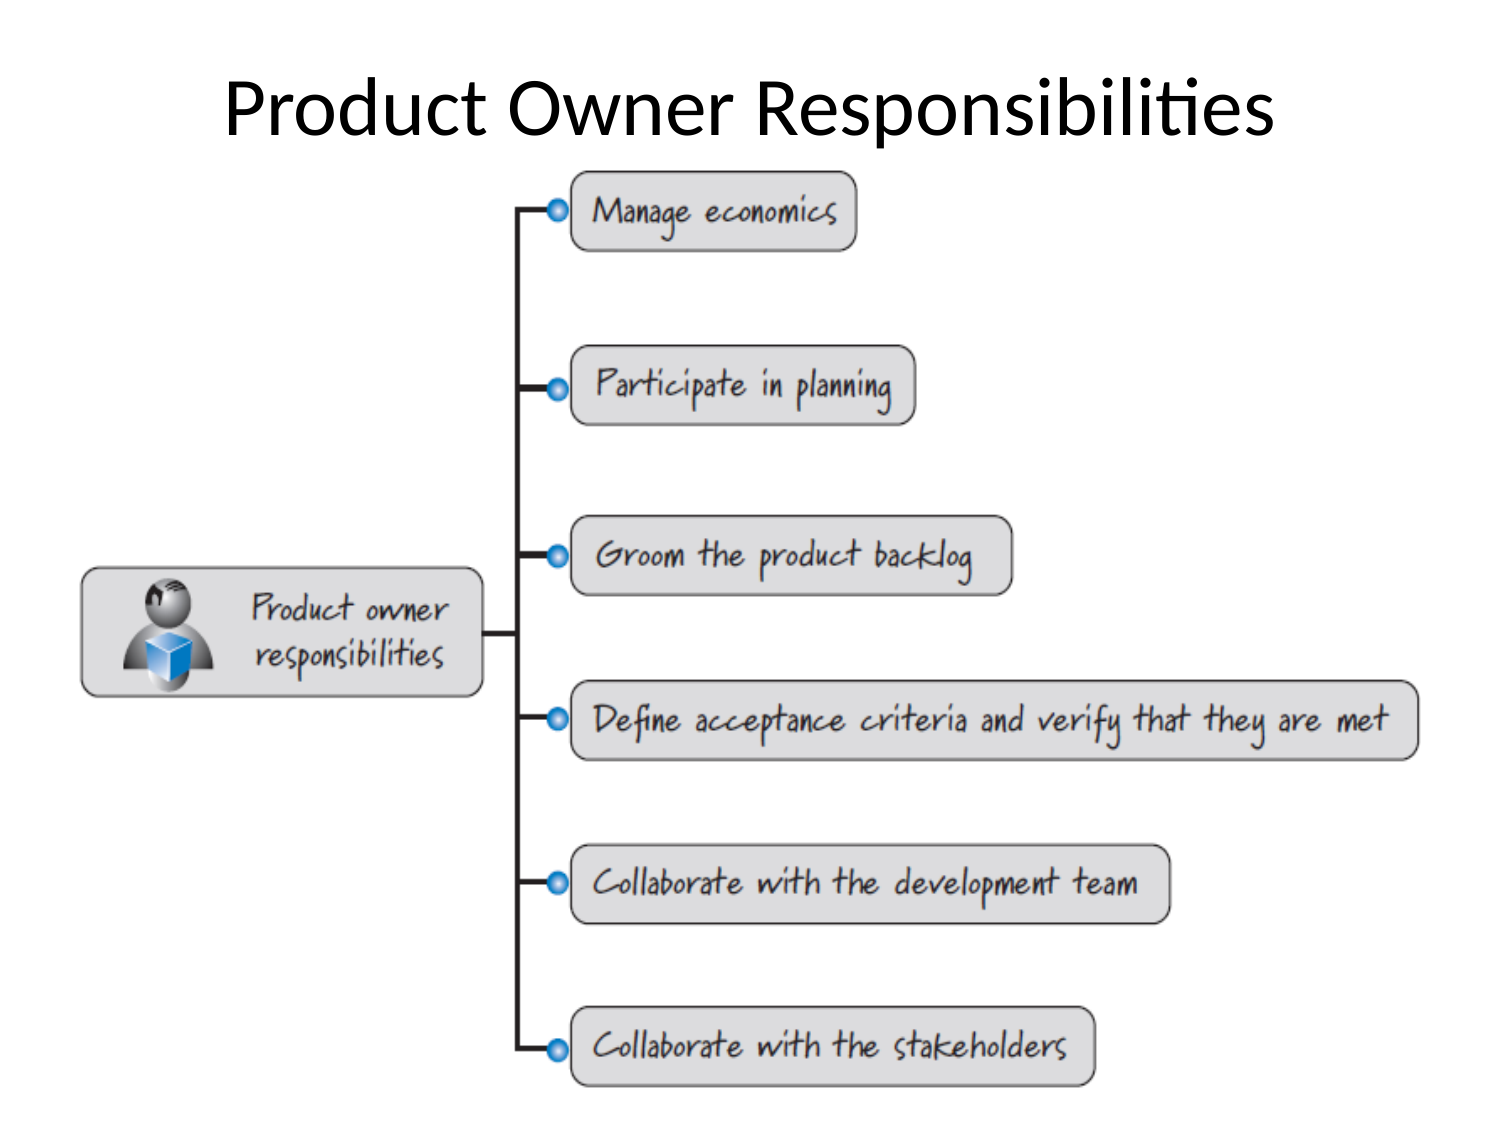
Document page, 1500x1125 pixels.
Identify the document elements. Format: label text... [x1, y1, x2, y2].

title Product Owner Responsibilities [75, 45, 1426, 126]
picture [75, 162, 1426, 1095]
